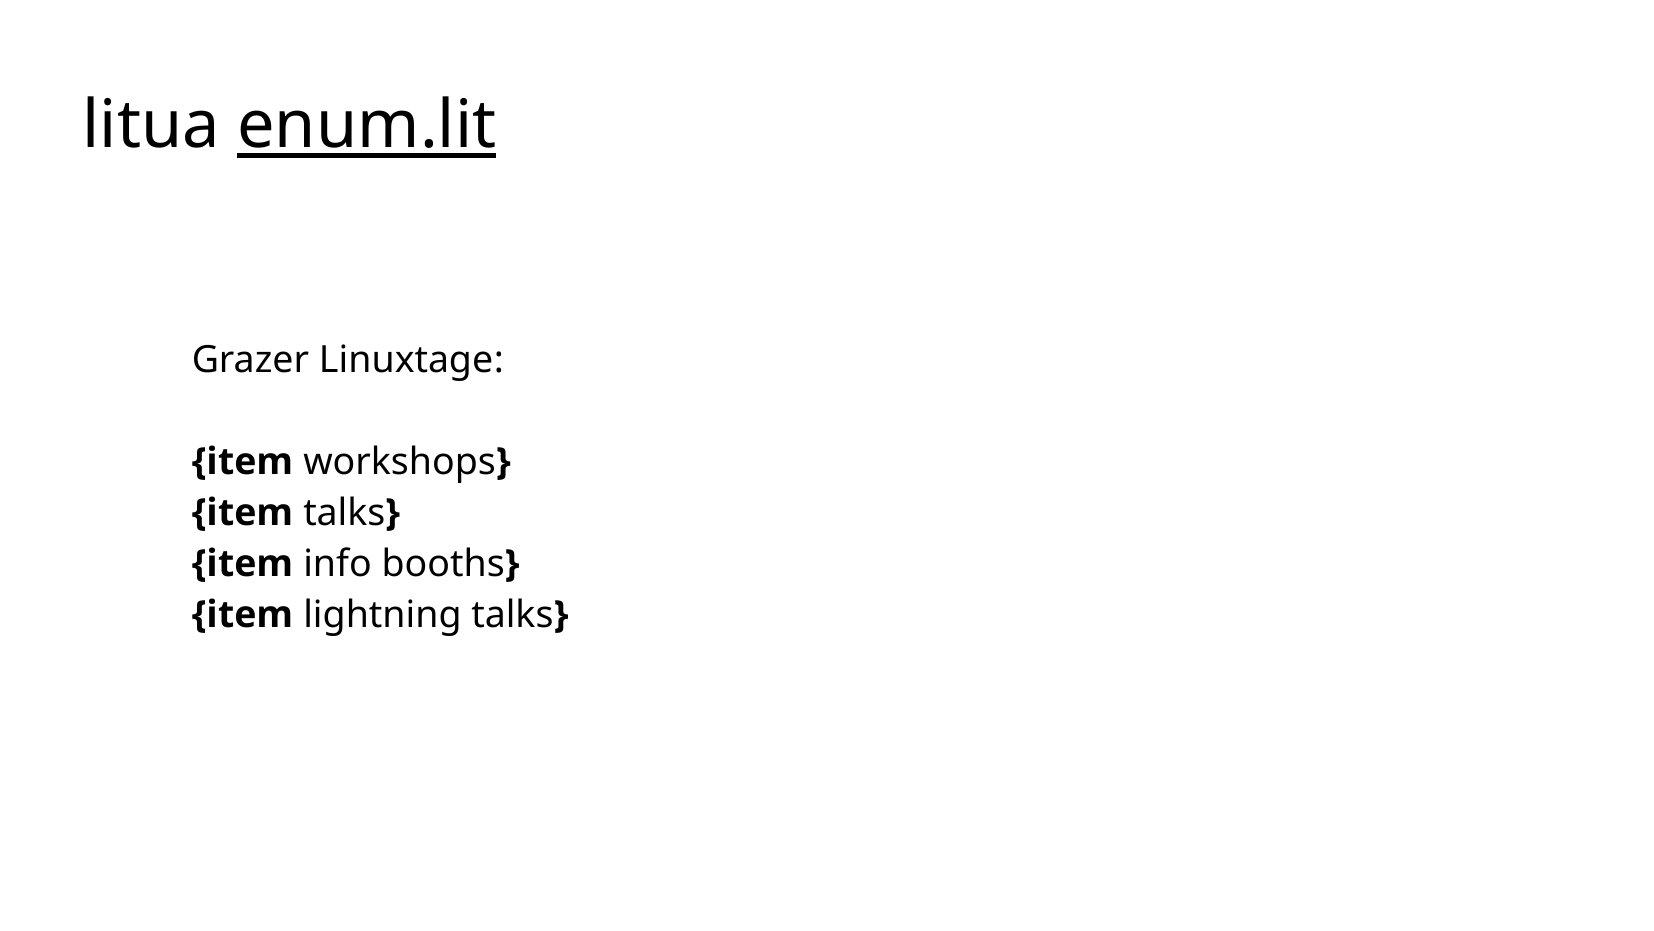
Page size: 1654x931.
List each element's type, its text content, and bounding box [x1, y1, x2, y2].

text_box Grazer Linuxtage: {item workshops} {item talks} {item info booths} {item lightning talks} [177, 324, 1211, 697]
text_box litua enum.lit [82, 37, 1571, 207]
